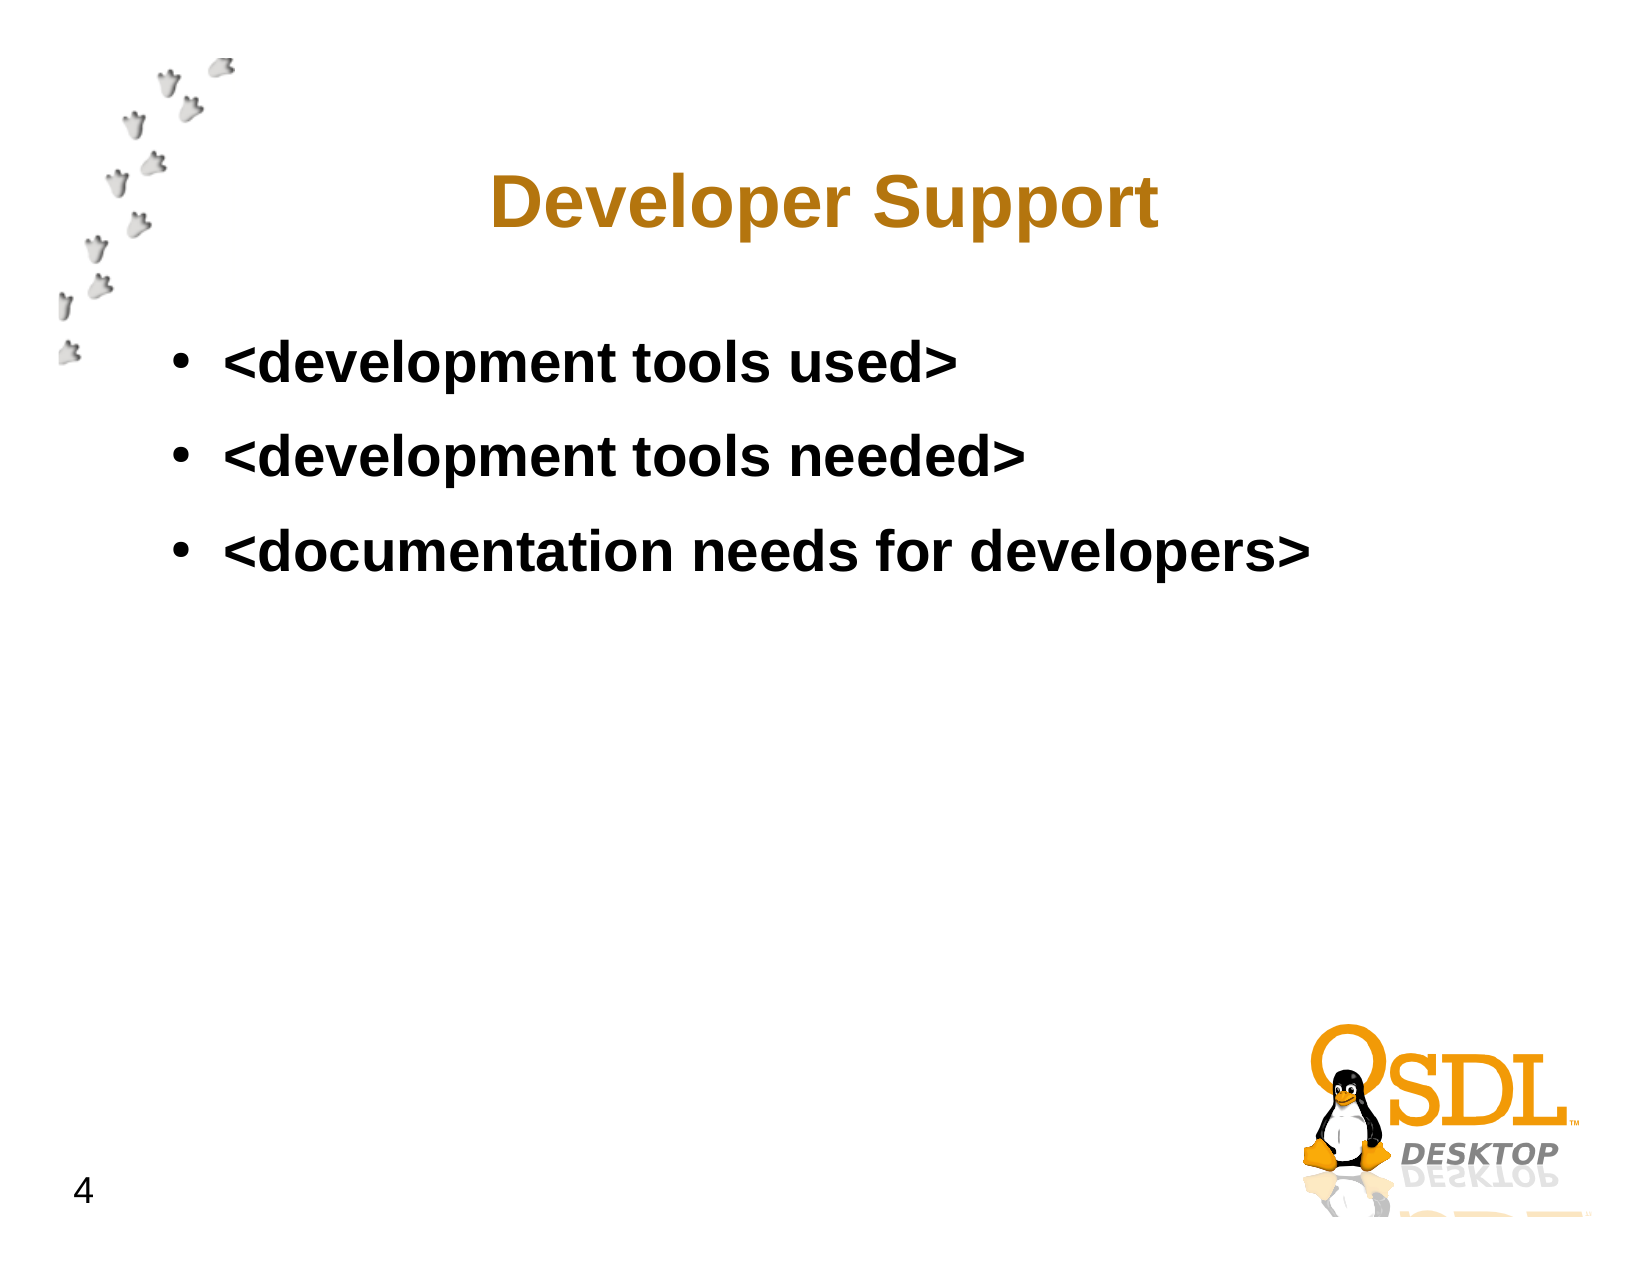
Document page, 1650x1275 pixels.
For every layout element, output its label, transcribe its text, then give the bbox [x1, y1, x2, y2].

picture [58, 58, 235, 430]
title Developer Support [135, 104, 1515, 299]
picture [1303, 1024, 1592, 1217]
list <development tools used> <development tools needed> <documentation needs for developers> [135, 329, 1515, 1094]
